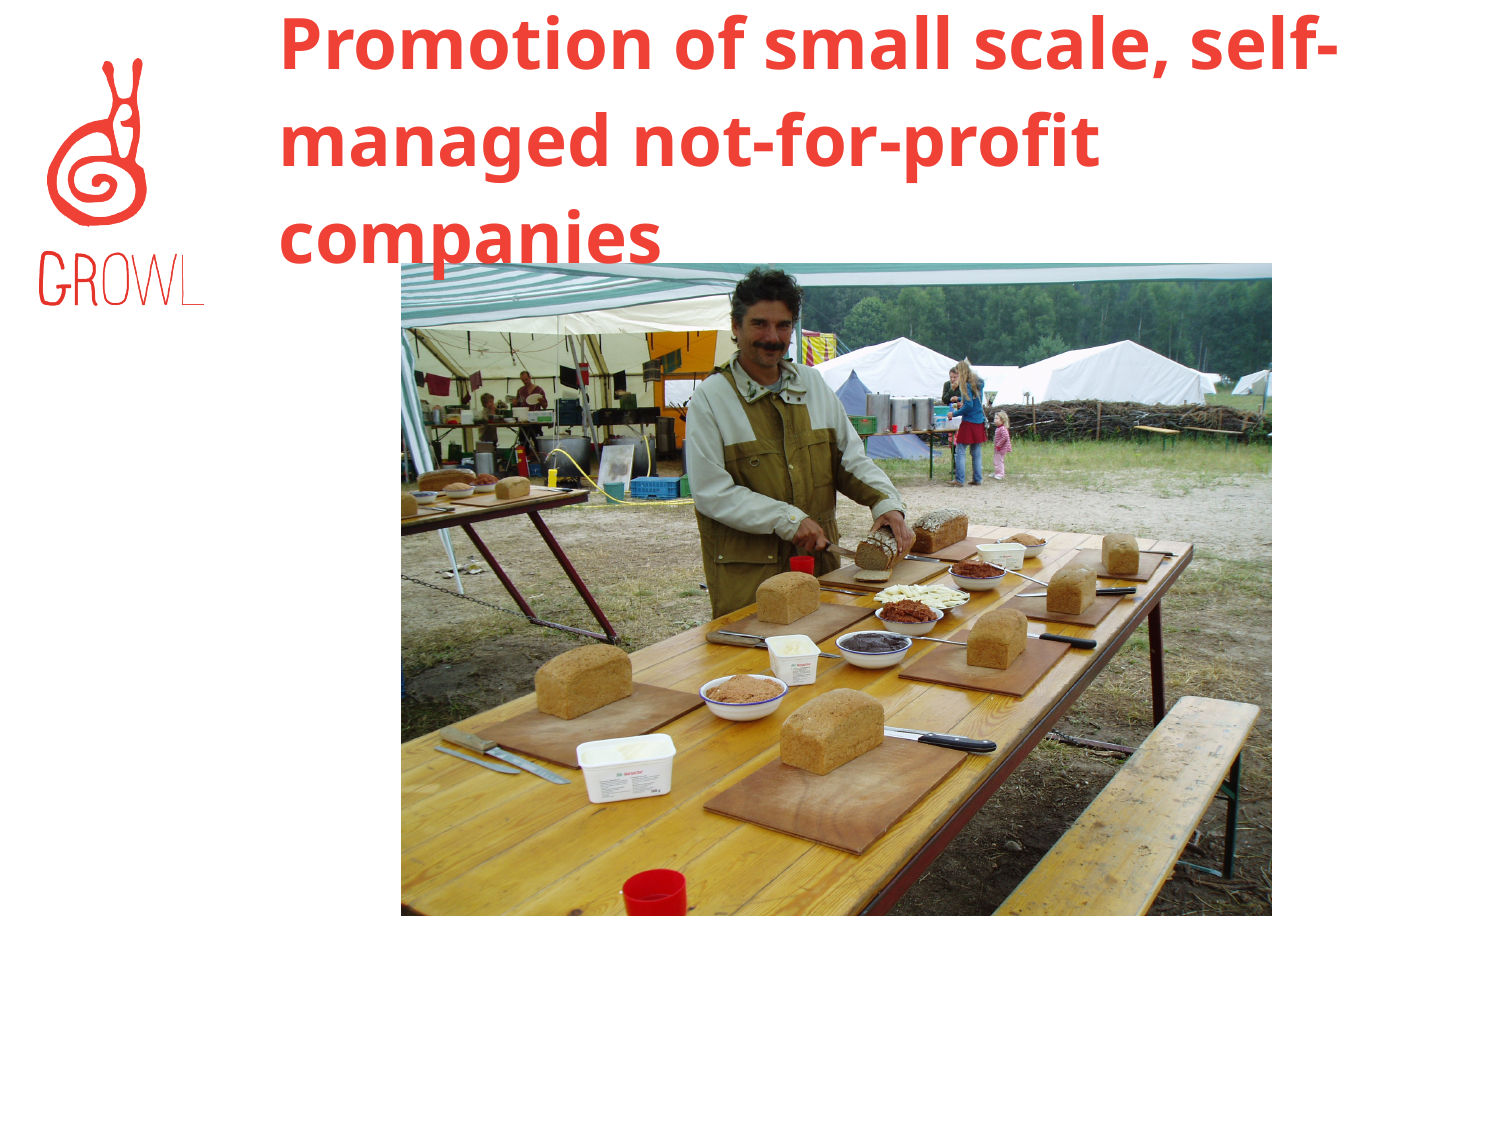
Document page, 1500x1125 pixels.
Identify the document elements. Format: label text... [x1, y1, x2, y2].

picture [39, 58, 204, 306]
picture [401, 263, 1272, 916]
title Promotion of small scale, self-managed not-for-profit companies [278, 18, 1425, 259]
